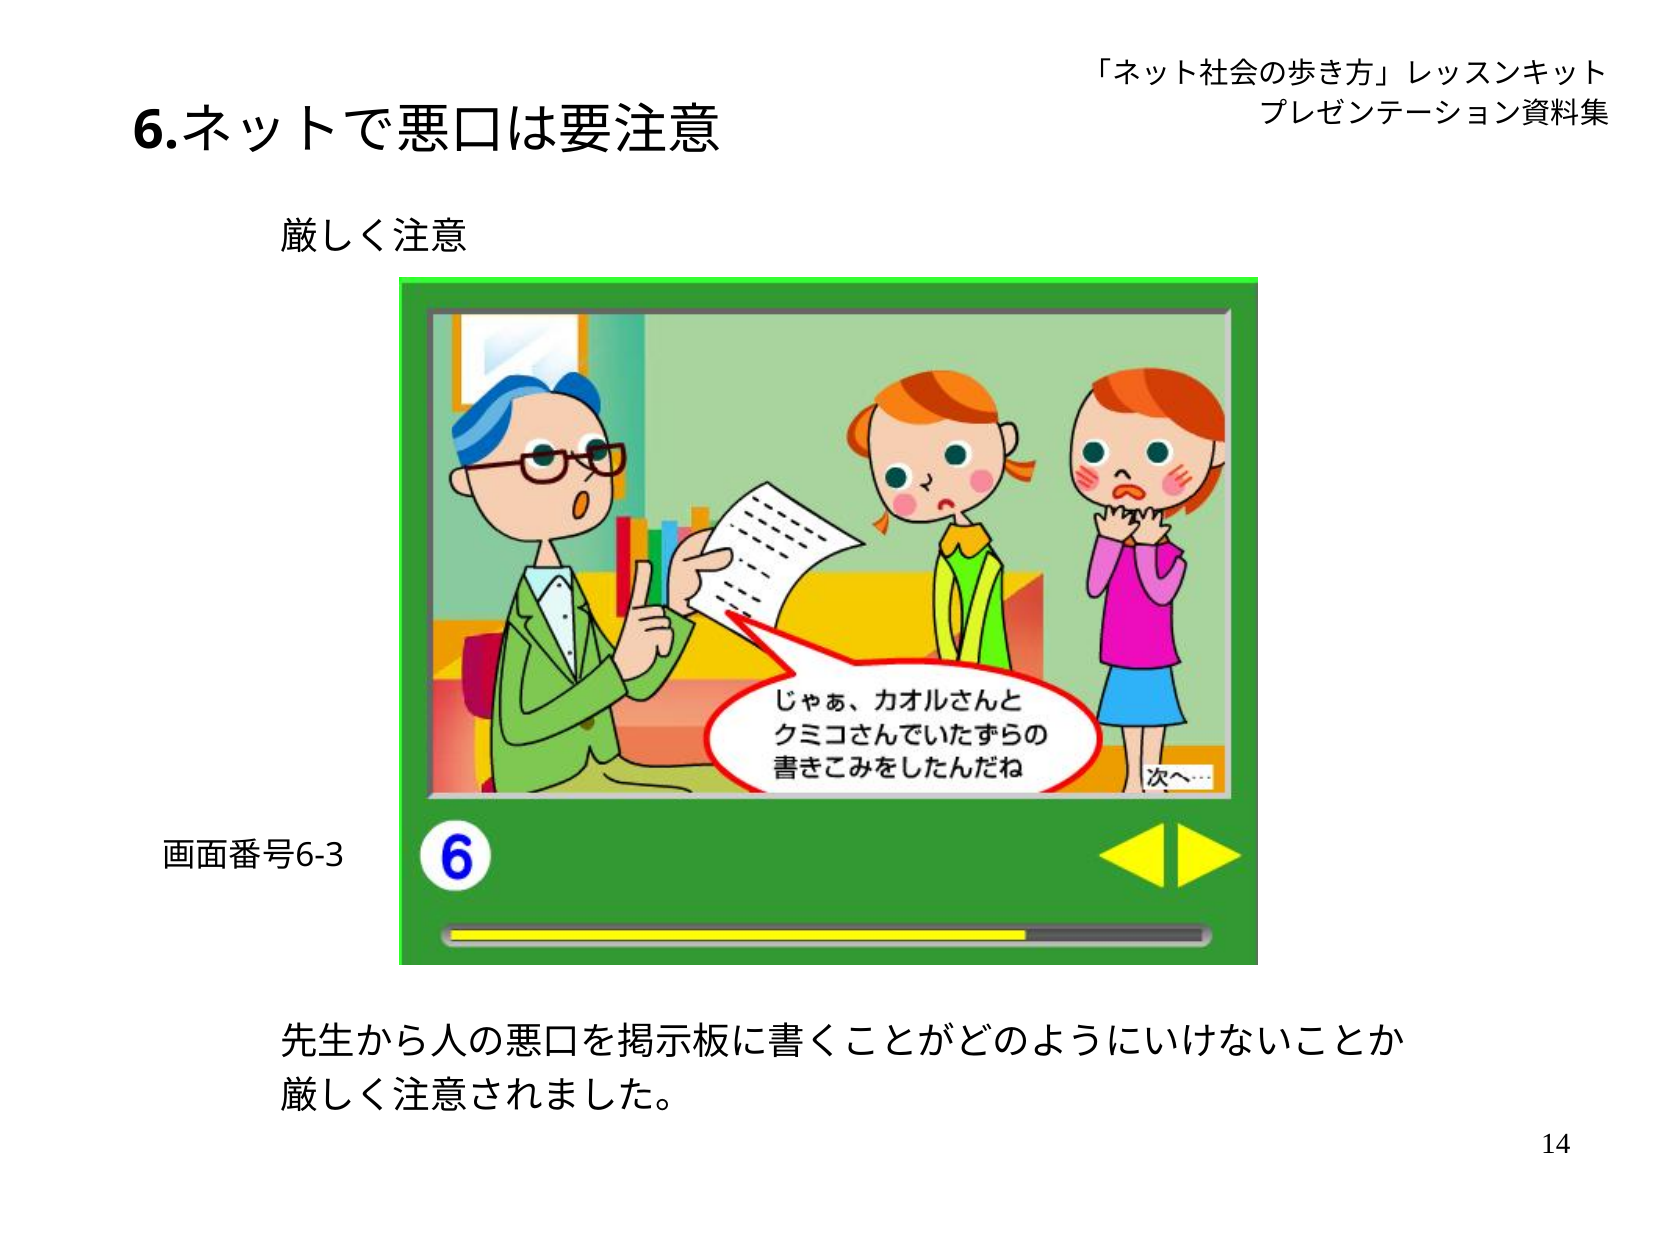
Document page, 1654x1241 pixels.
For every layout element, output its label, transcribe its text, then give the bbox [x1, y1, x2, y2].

text_box 「ネット社会の歩き方」レッスンキット プレゼンテーション資料集 [1062, 44, 1625, 139]
text_box 先生から人の悪口を掲示板に書くことがどのようにいけないことか厳しく注意されました。 [265, 1003, 1447, 1128]
picture [399, 277, 1258, 965]
text_box 厳しく注意 [265, 206, 680, 267]
text_box 画面番号6-3 [147, 826, 384, 882]
text_box 6.ネットで悪口は要注意 [118, 88, 1093, 169]
